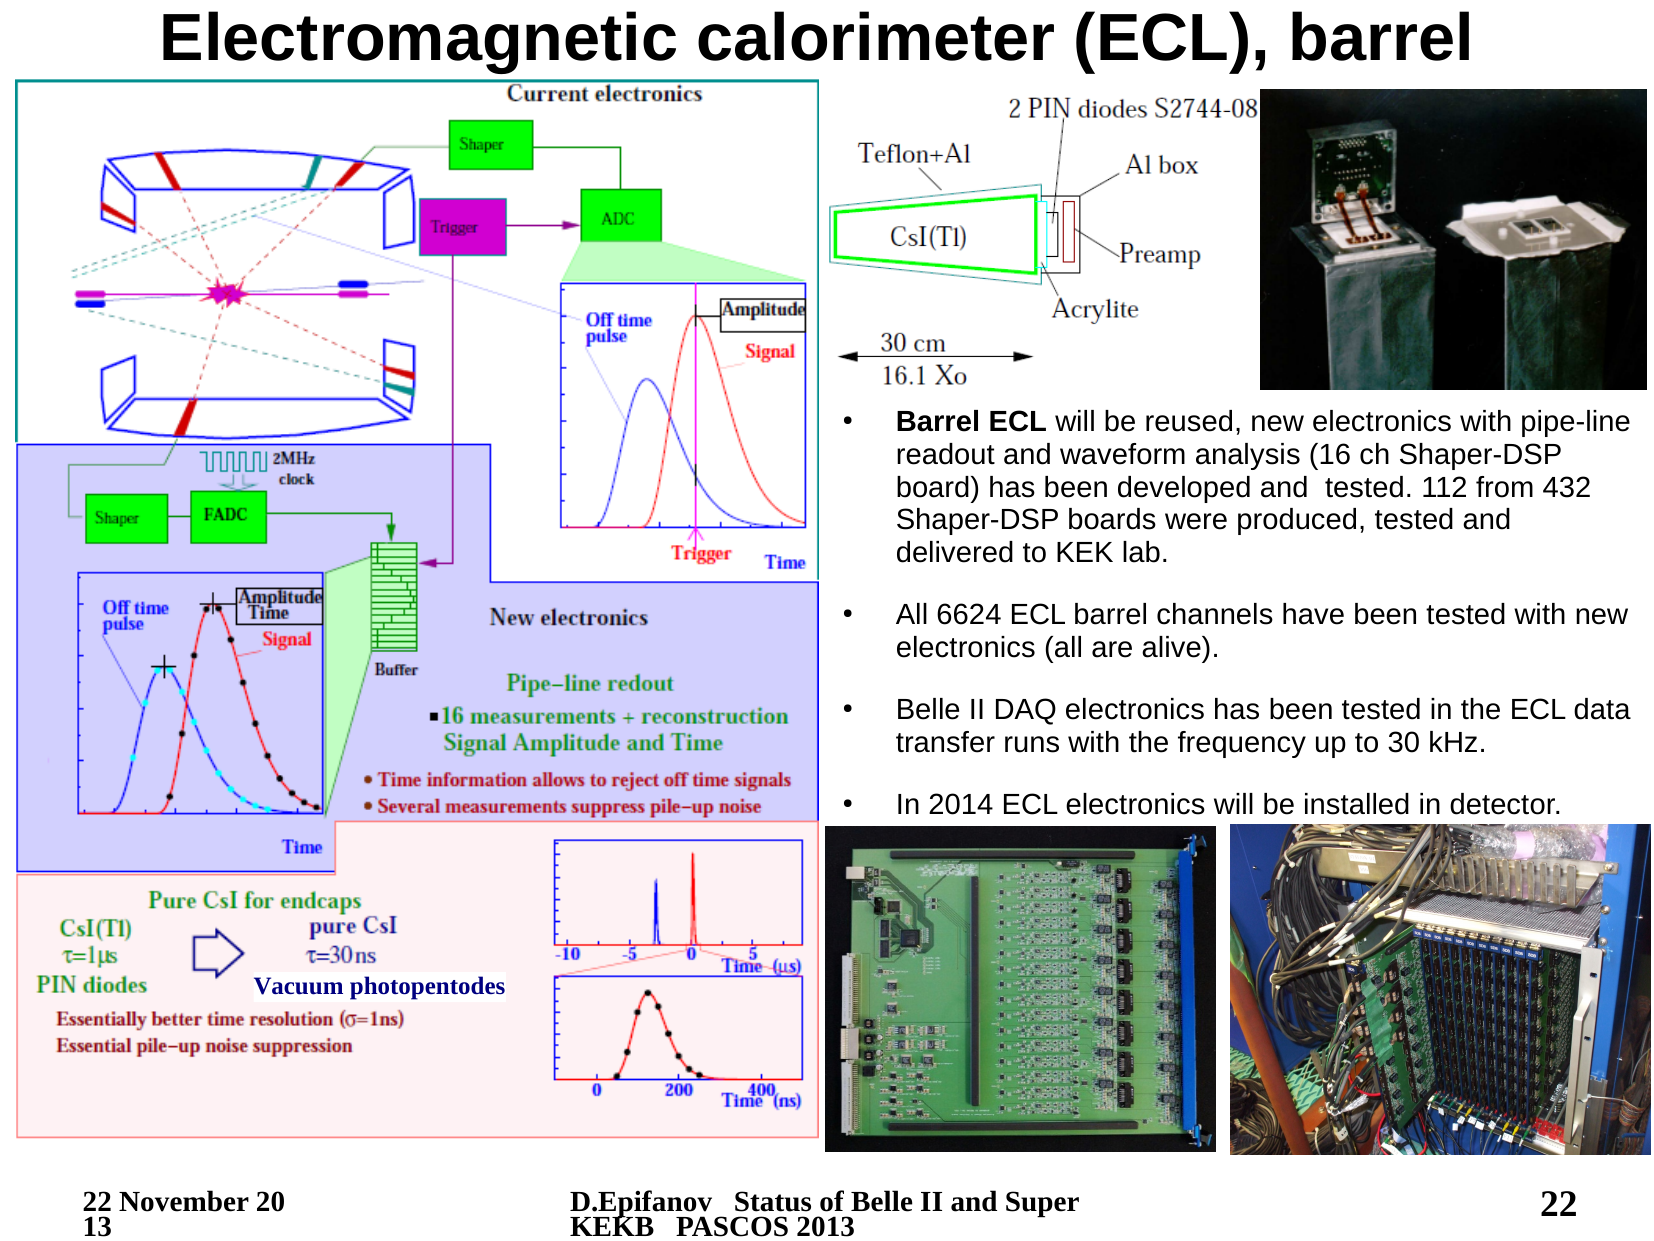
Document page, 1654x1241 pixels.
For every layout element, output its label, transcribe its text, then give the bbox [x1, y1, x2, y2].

picture [825, 89, 1647, 391]
picture [15, 78, 819, 1141]
picture [825, 826, 1216, 1153]
list Barrel ECL will be reused, new electronics with pipe-line readout and waveform analysis (16 ch Shaper-DSP board) has been developed and tested. 112 from 432 Shaper-DSP boards were produced, tested and delivered to KEK lab. All 6624 ECL barrel channels have been tested with new electronics (all are alive). Belle II DAQ electronics has been tested in the ECL data transfer runs with the frequency up to 30 kHz. In 2014 ECL electronics will be installed in detector. [825, 405, 1636, 822]
text_box Vacuum photopentodes [253, 972, 506, 1003]
title Electromagnetic calorimeter (ECL), barrel [135, 0, 1501, 76]
picture [1230, 824, 1651, 1156]
